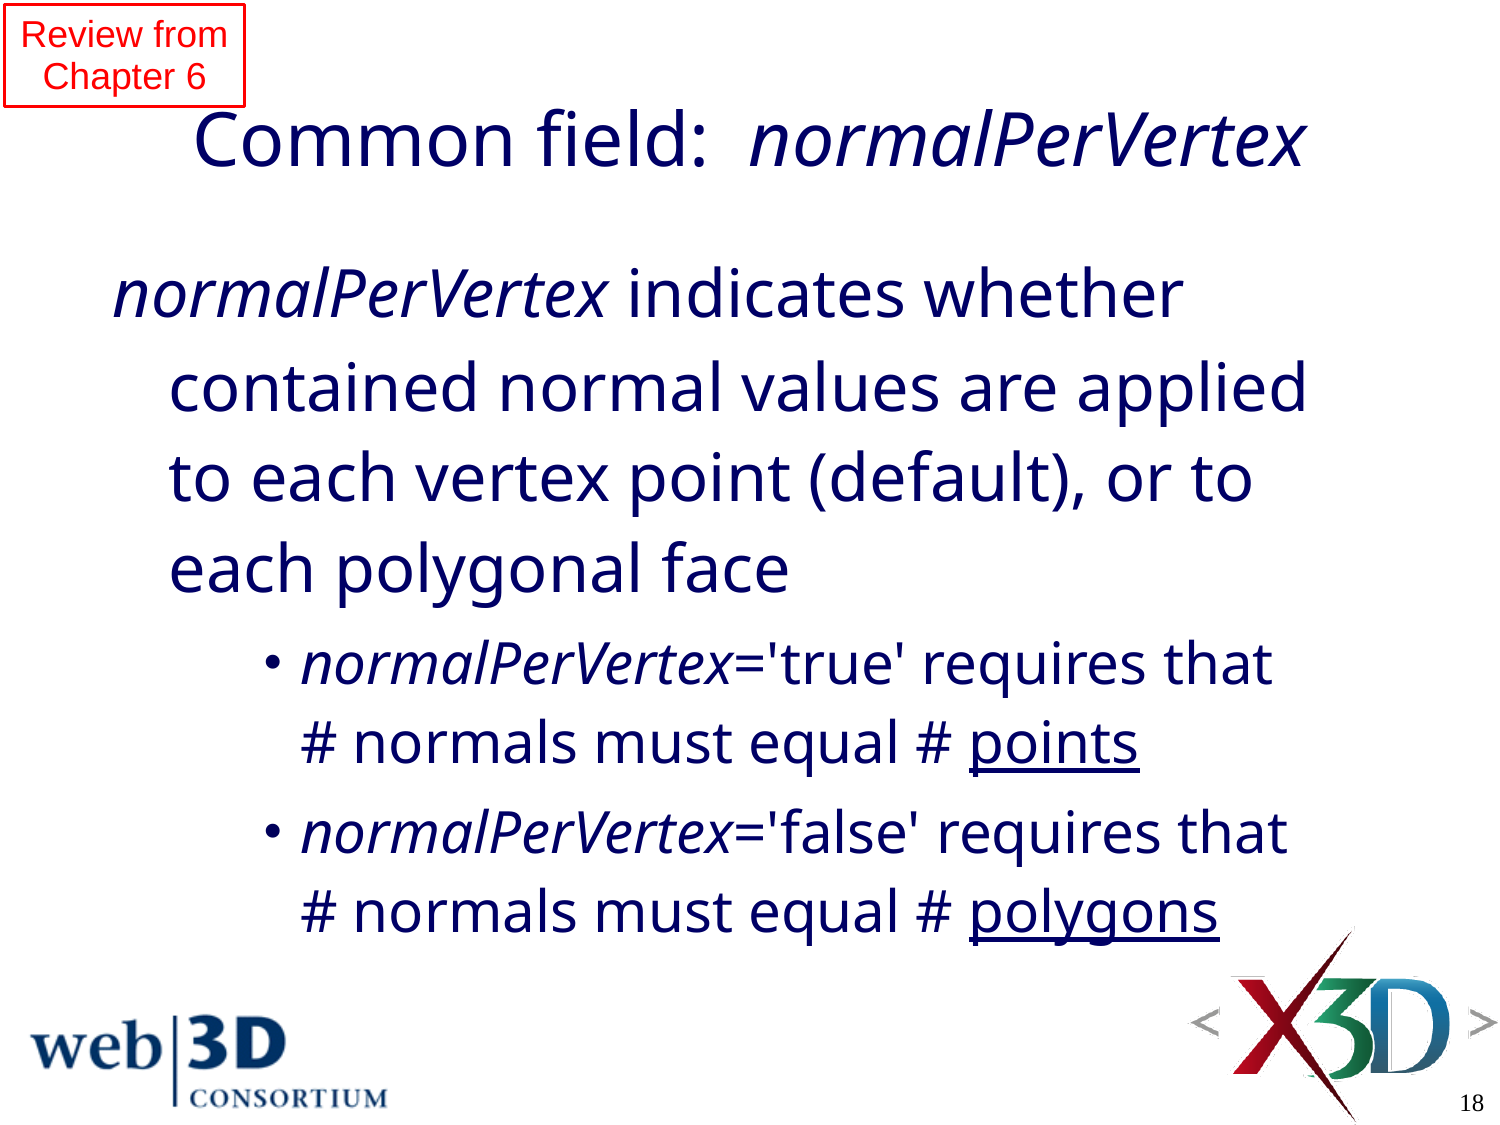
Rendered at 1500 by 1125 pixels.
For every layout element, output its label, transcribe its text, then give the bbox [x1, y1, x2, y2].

picture [1187, 926, 1500, 1125]
list normalPerVertex indicates whether contained normal values are applied to each vertex point (default), or to each polygonal face normalPerVertex='true' requires that # normals must equal # points normalPerVertex='false' requires that # normals must equal # polygons [112, 237, 1388, 872]
title Common field: normalPerVertex [112, 43, 1388, 231]
picture [12, 998, 413, 1118]
text_box Review from Chapter 6 [4, 4, 245, 107]
